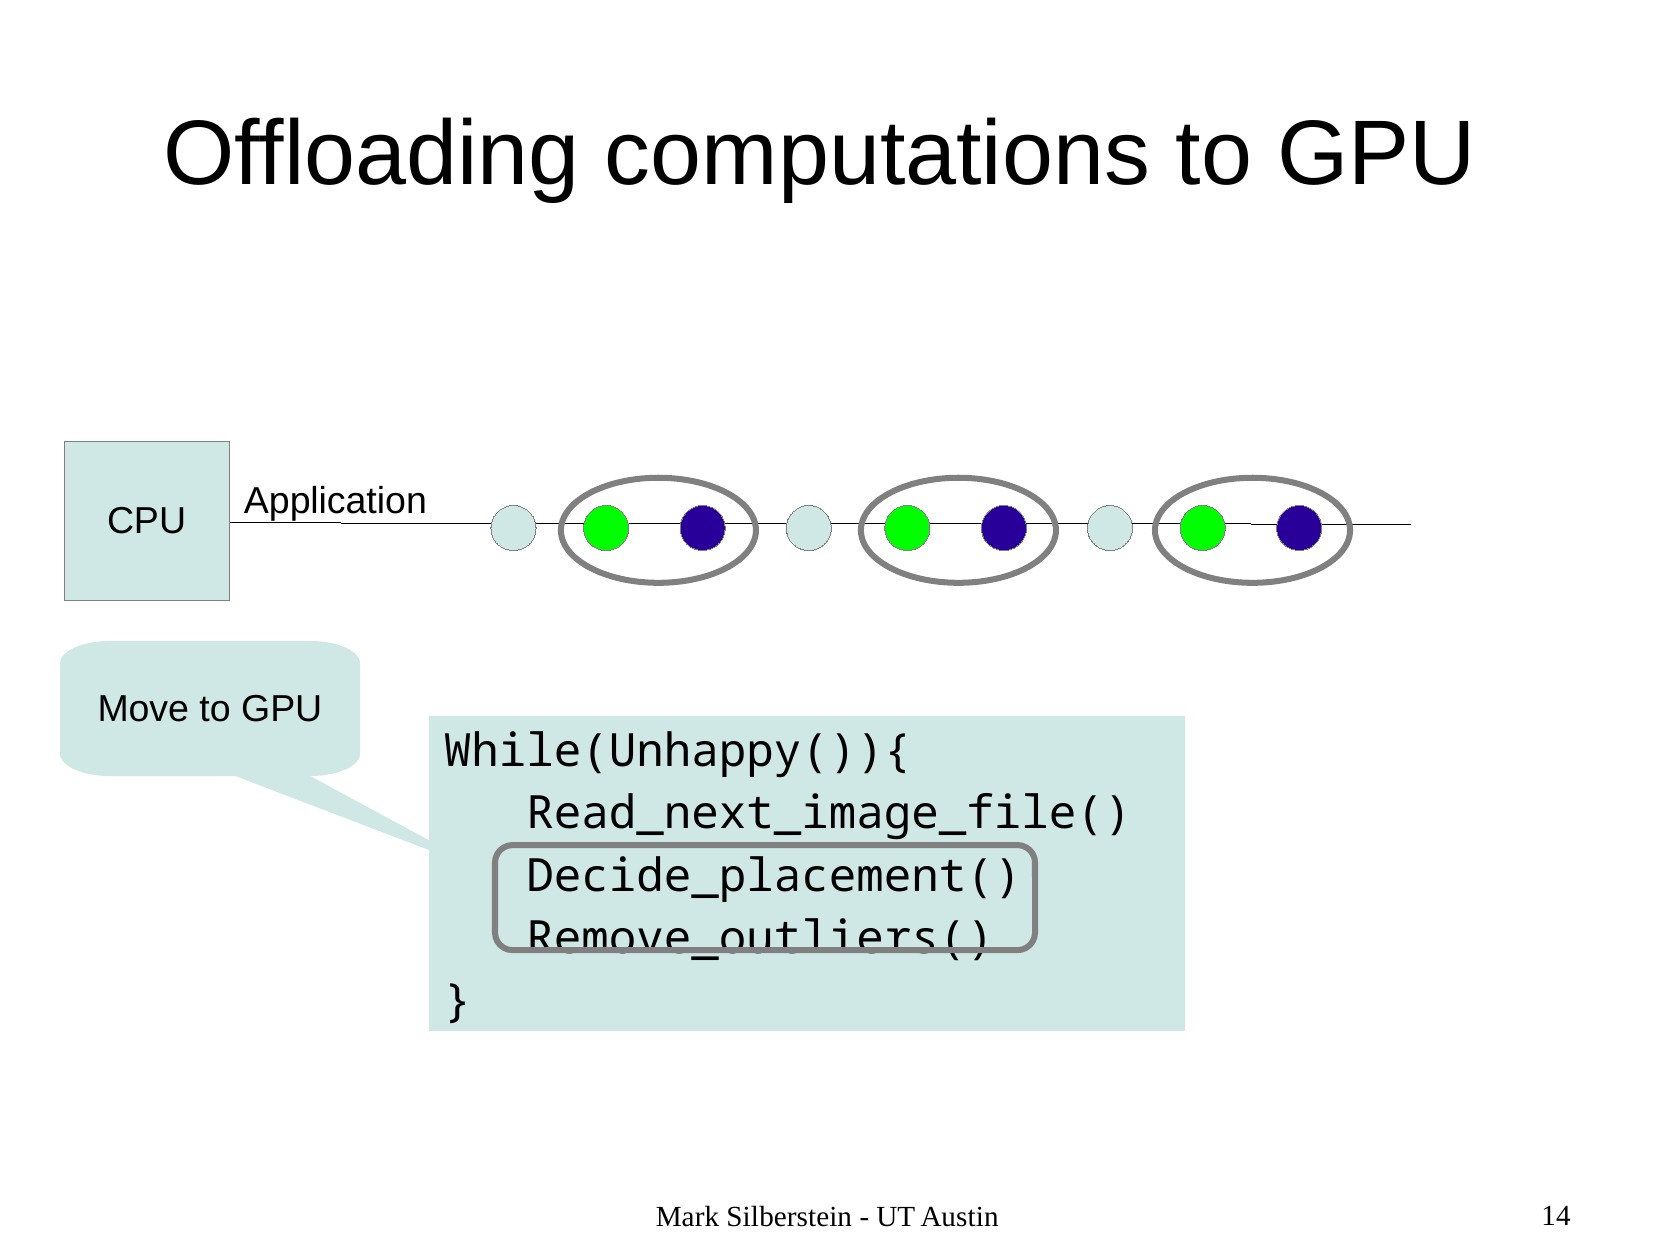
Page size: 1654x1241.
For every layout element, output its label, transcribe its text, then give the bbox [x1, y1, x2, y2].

text_box CPU [64, 441, 230, 601]
text_box [884, 505, 930, 551]
text_box [1087, 505, 1133, 551]
text_box While(Unhappy()){ Read_next_image_file() Decide_placement() Remove_outliers() } [499, 849, 1032, 947]
text_box [490, 505, 537, 551]
text_box [1276, 505, 1322, 551]
text_box [1180, 505, 1226, 551]
text_box [680, 505, 726, 551]
text_box [981, 505, 1027, 551]
text_box [583, 505, 629, 551]
title Offloading computations to GPU [76, 49, 1565, 257]
text_box Application [229, 471, 442, 529]
text_box [786, 505, 832, 551]
text_box Move to GPU [60, 640, 491, 874]
text_box While(Unhappy()){ Read_next_image_file() Decide_placement() Remove_outliers() } [429, 715, 1186, 1031]
